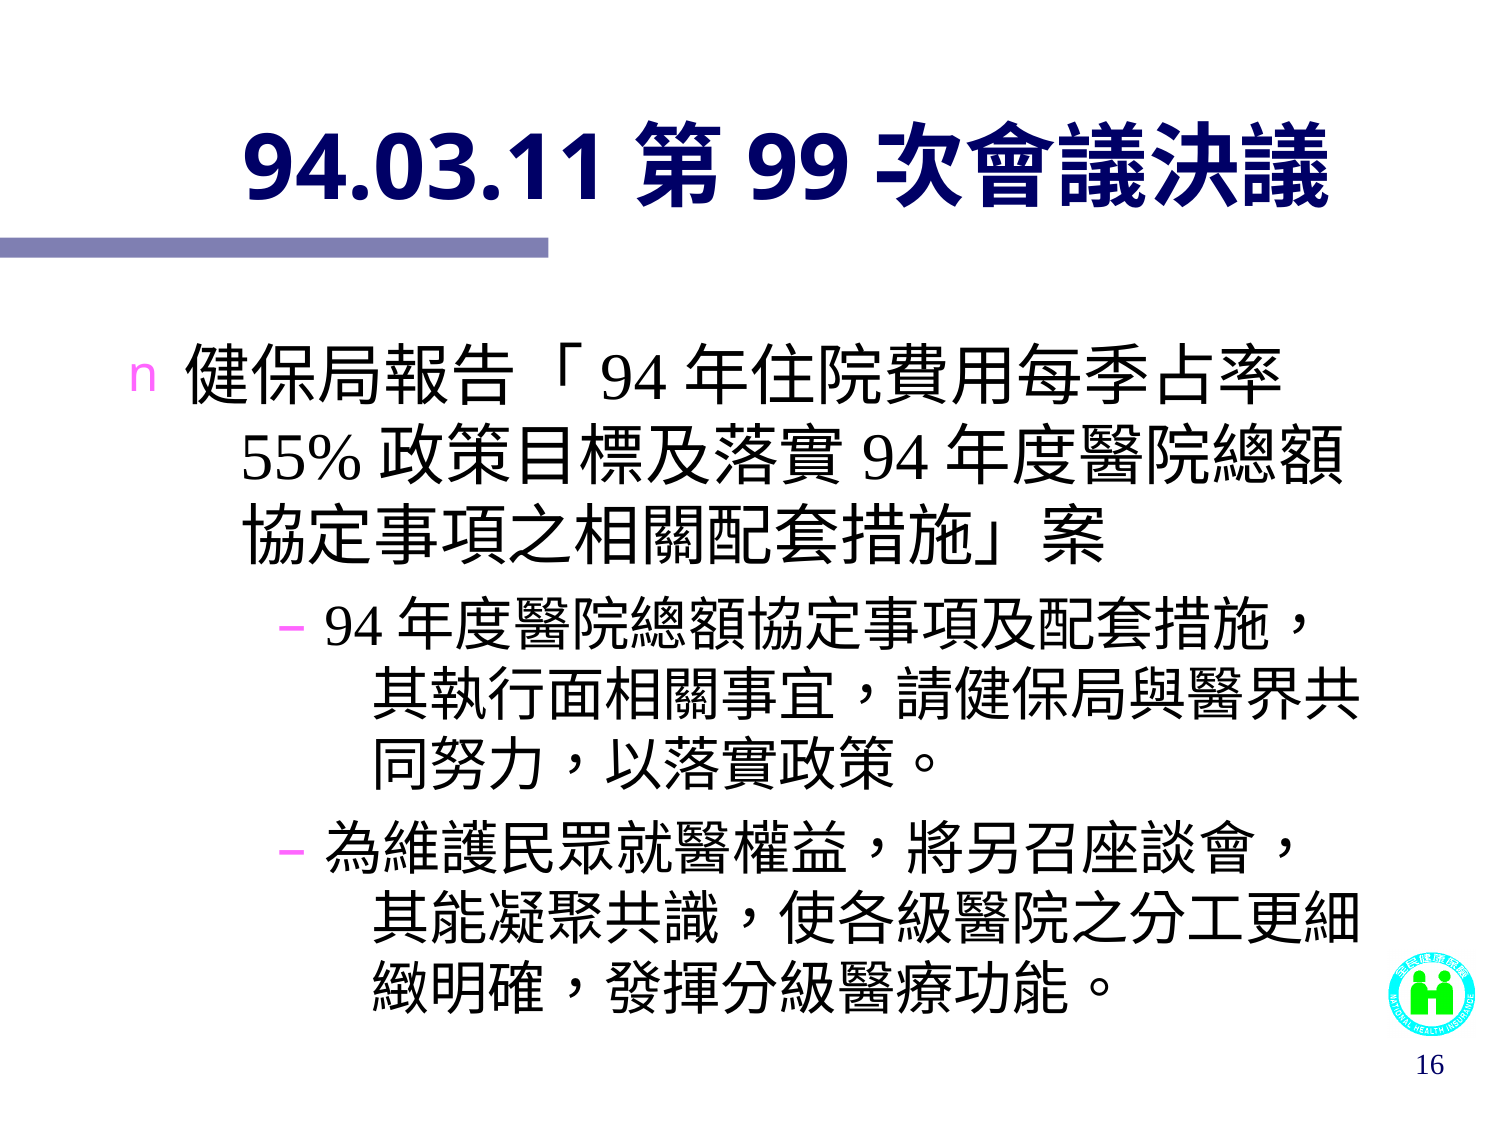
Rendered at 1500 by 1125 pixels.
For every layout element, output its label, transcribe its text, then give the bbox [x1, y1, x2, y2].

title 94.03.11第99次會議決議 [150, 37, 1426, 225]
text_box [1400, 1037, 1476, 1125]
list 健保局報告「94年住院費用每季占率55%政策目標及落實94年度醫院總額協定事項之相關配套措施」案 94年度醫院總額協定事項及配套措施，其執行面相關事宜，請健保局與醫界共同努力，以落實政策。 為維護民眾就醫權益，將另召座談會，其能凝聚共識，使各級醫院之分工更細緻明確，發揮分級醫療功能。 [112, 324, 1388, 1051]
